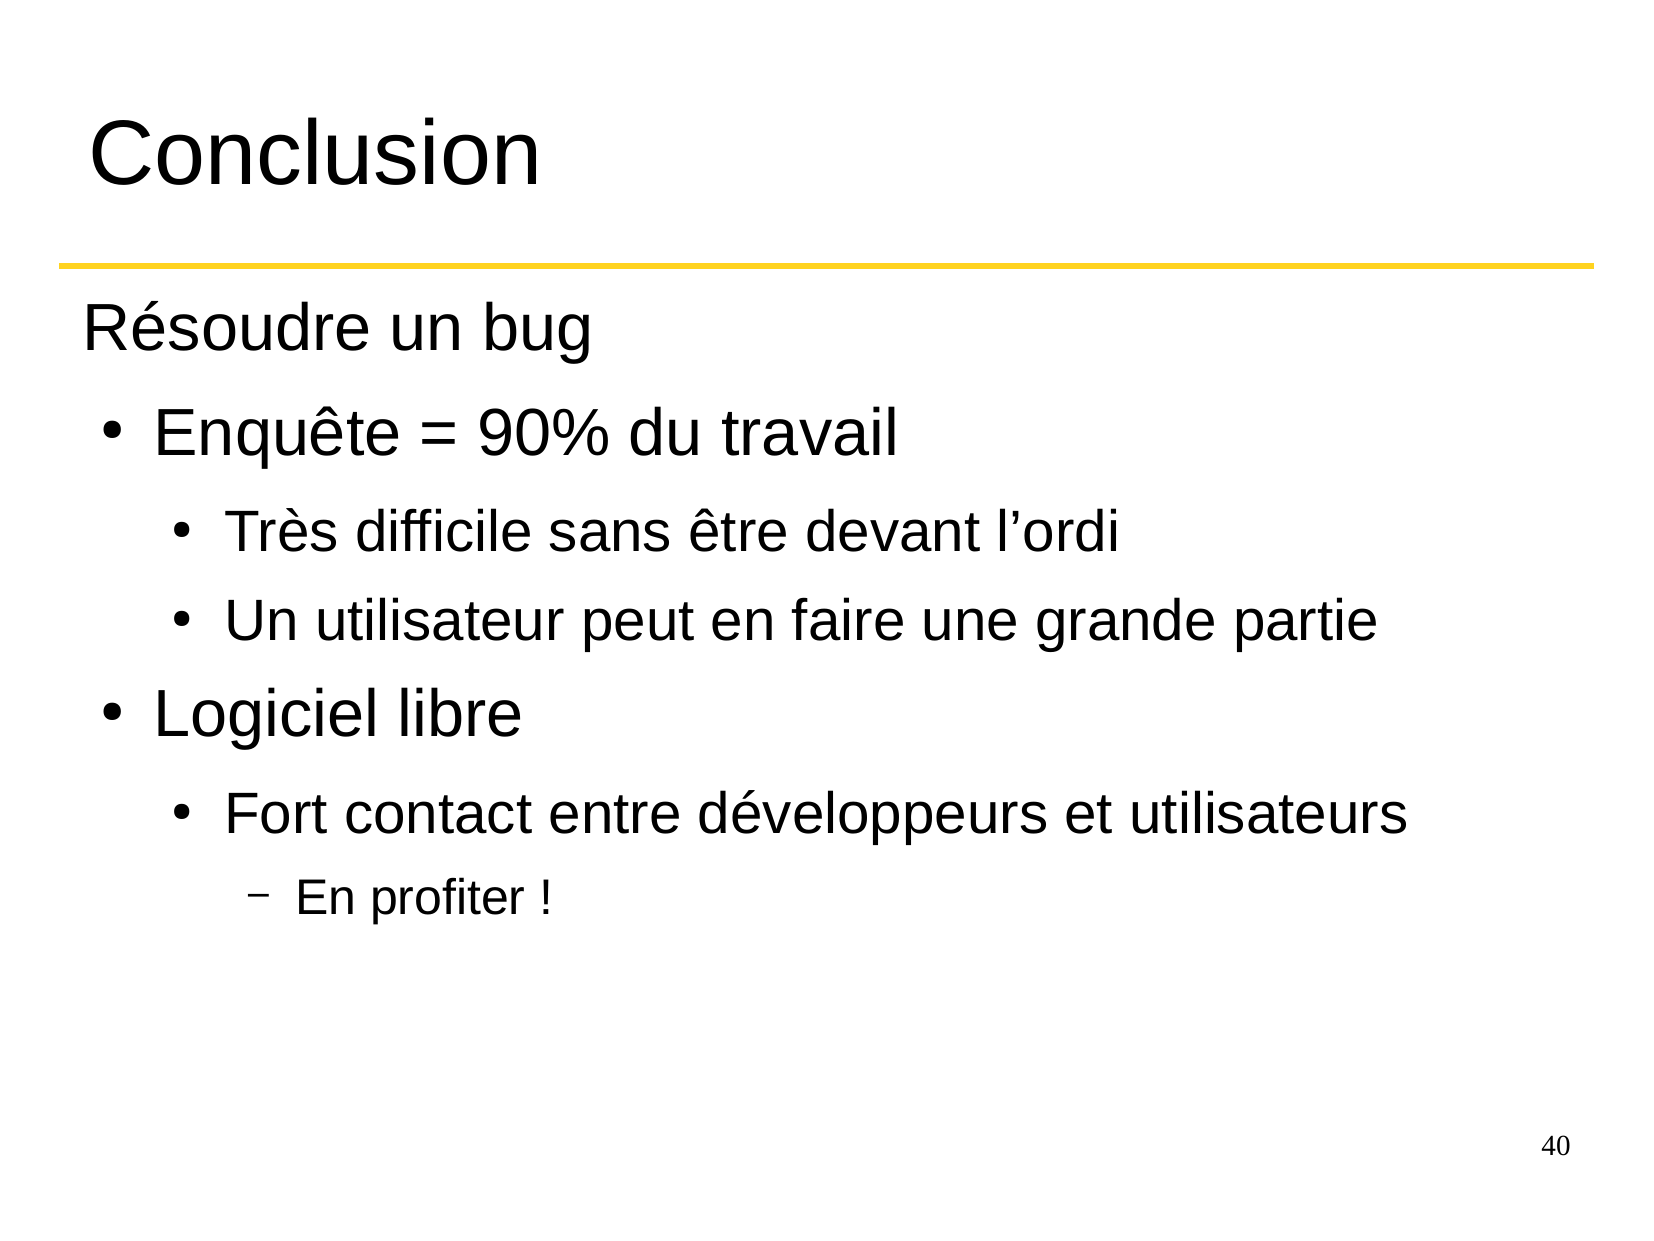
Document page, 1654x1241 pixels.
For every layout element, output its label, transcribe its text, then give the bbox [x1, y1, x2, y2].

list Résoudre un bug Enquête = 90% du travail Très difficile sans être devant l’ordi Un utilisateur peut en faire une grande partie Logiciel libre Fort contact entre développeurs et utilisateurs En profiter ! [82, 290, 1571, 1152]
title Conclusion [88, 49, 1571, 257]
